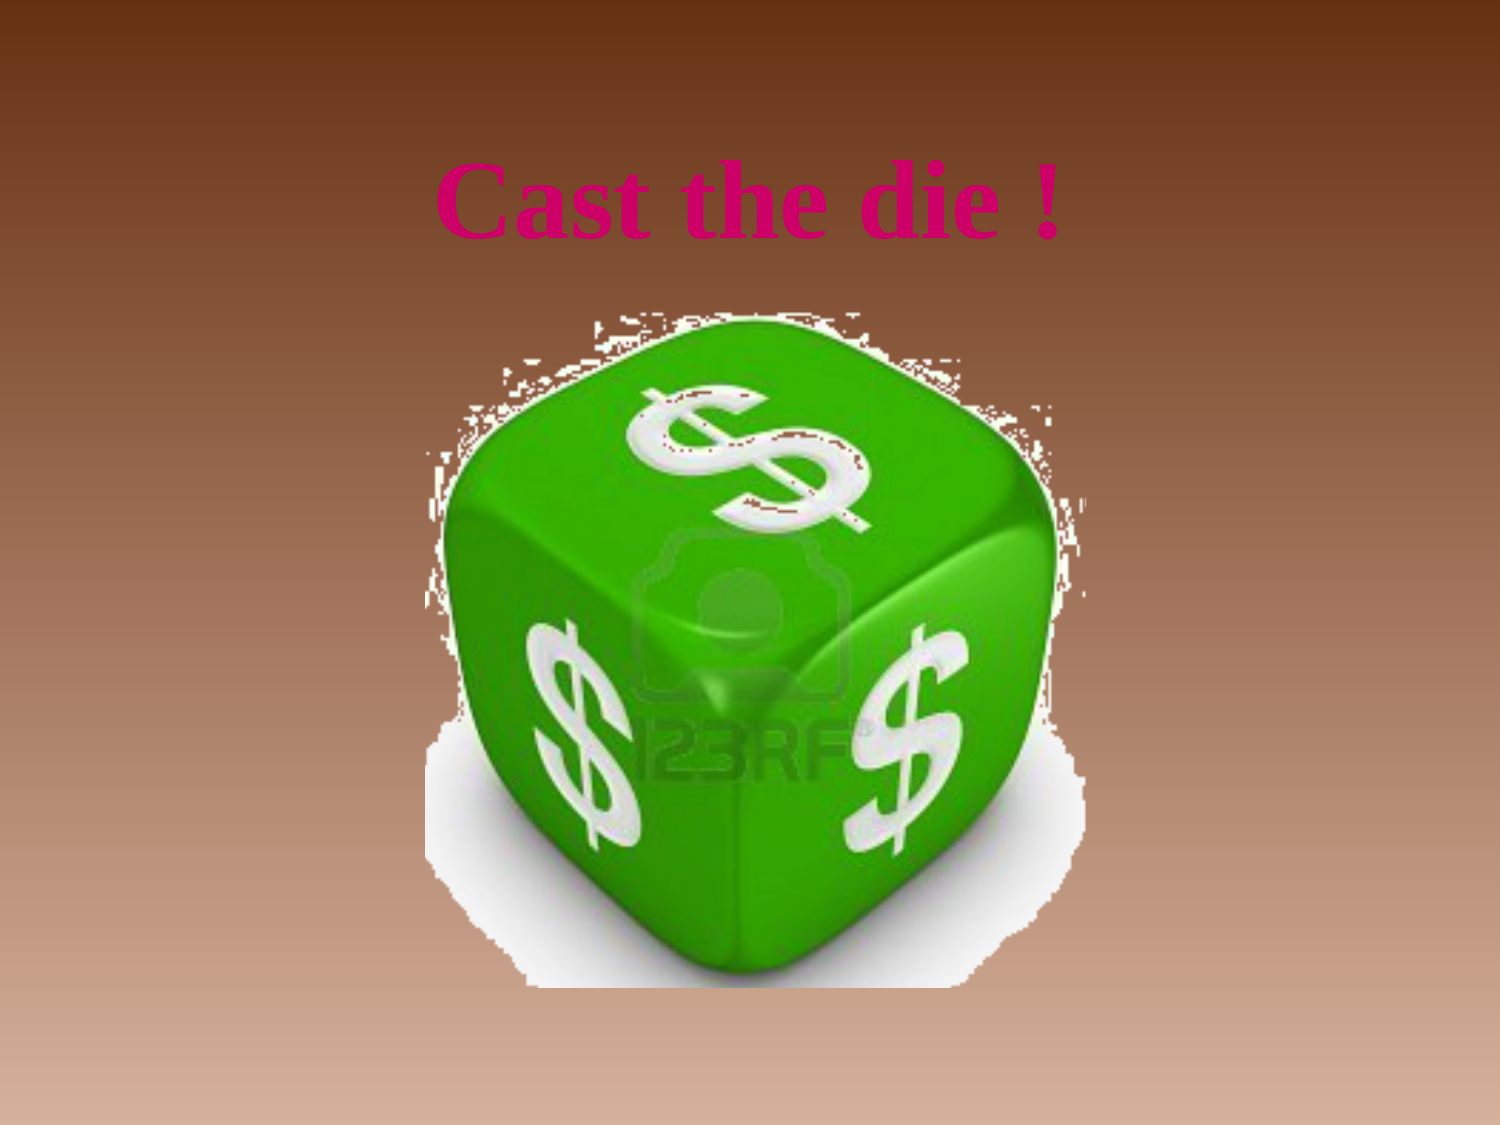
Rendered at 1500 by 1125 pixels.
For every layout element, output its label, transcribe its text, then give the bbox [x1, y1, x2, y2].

picture [425, 287, 1087, 988]
title Cast the die ! [112, 99, 1388, 288]
